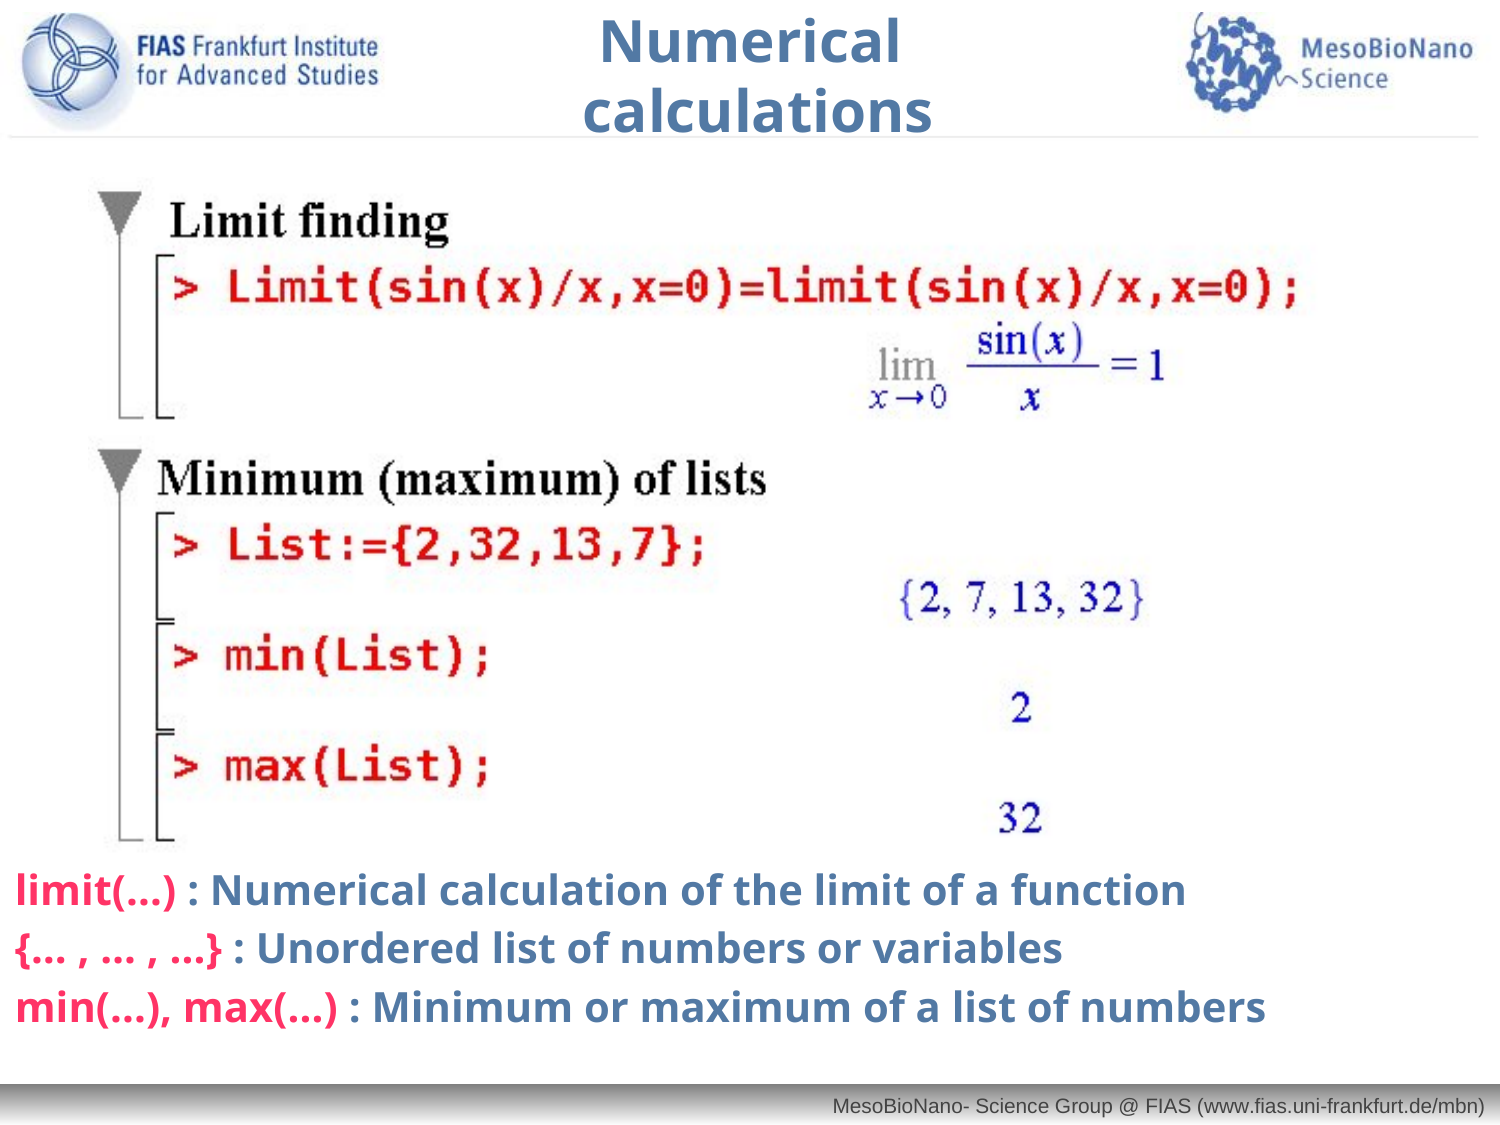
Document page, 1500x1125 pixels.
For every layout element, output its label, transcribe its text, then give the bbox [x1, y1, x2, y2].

picture [88, 177, 1388, 857]
title Numerical calculations [0, 0, 1499, 152]
text_box limit(...) : Numerical calculation of the limit of a function {… , … , ...} : Unordered list of numbers or variables min(...), max(...) : Minimum or maximum of a list of numbers [0, 856, 1500, 1063]
